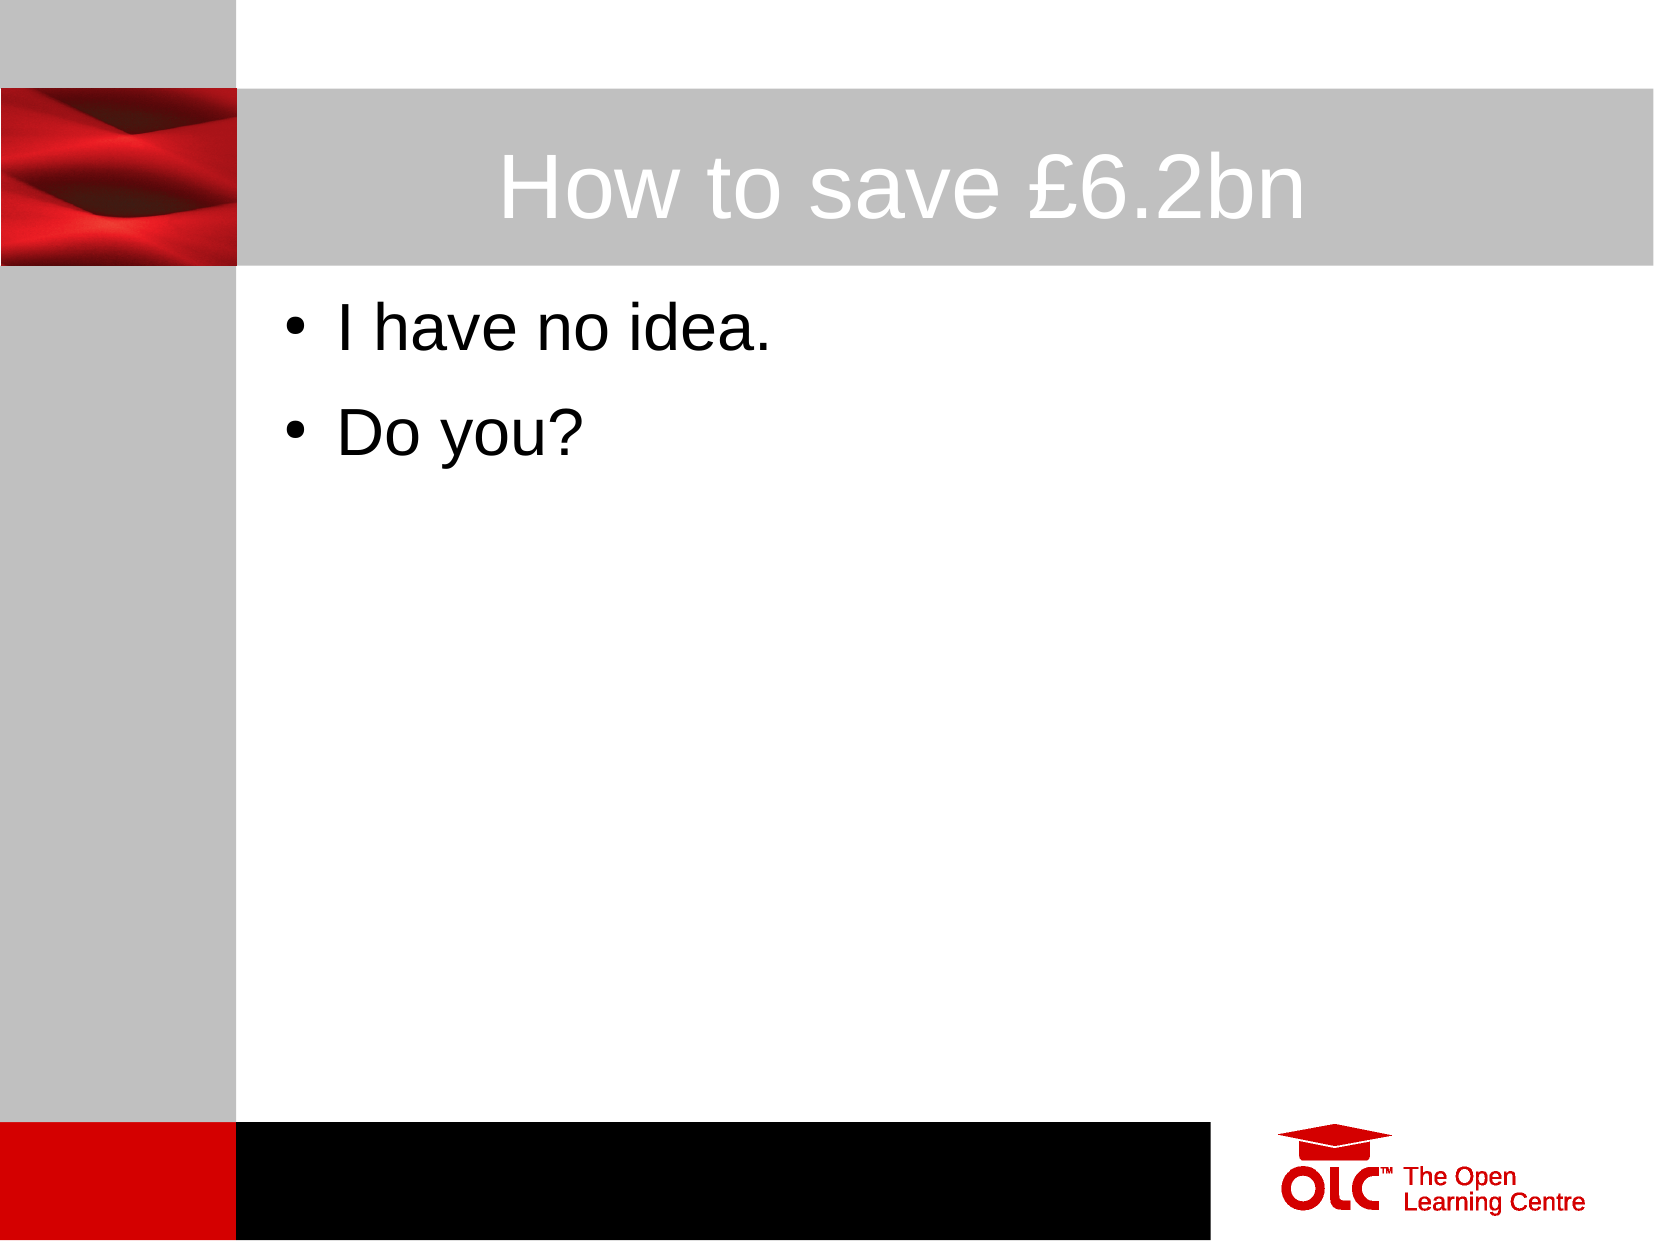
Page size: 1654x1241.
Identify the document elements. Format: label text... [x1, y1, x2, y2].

title How to save £6.2bn [236, 118, 1571, 257]
picture [1, 88, 237, 266]
picture [1269, 1121, 1589, 1220]
list I have no idea. Do you? [265, 290, 1571, 1109]
